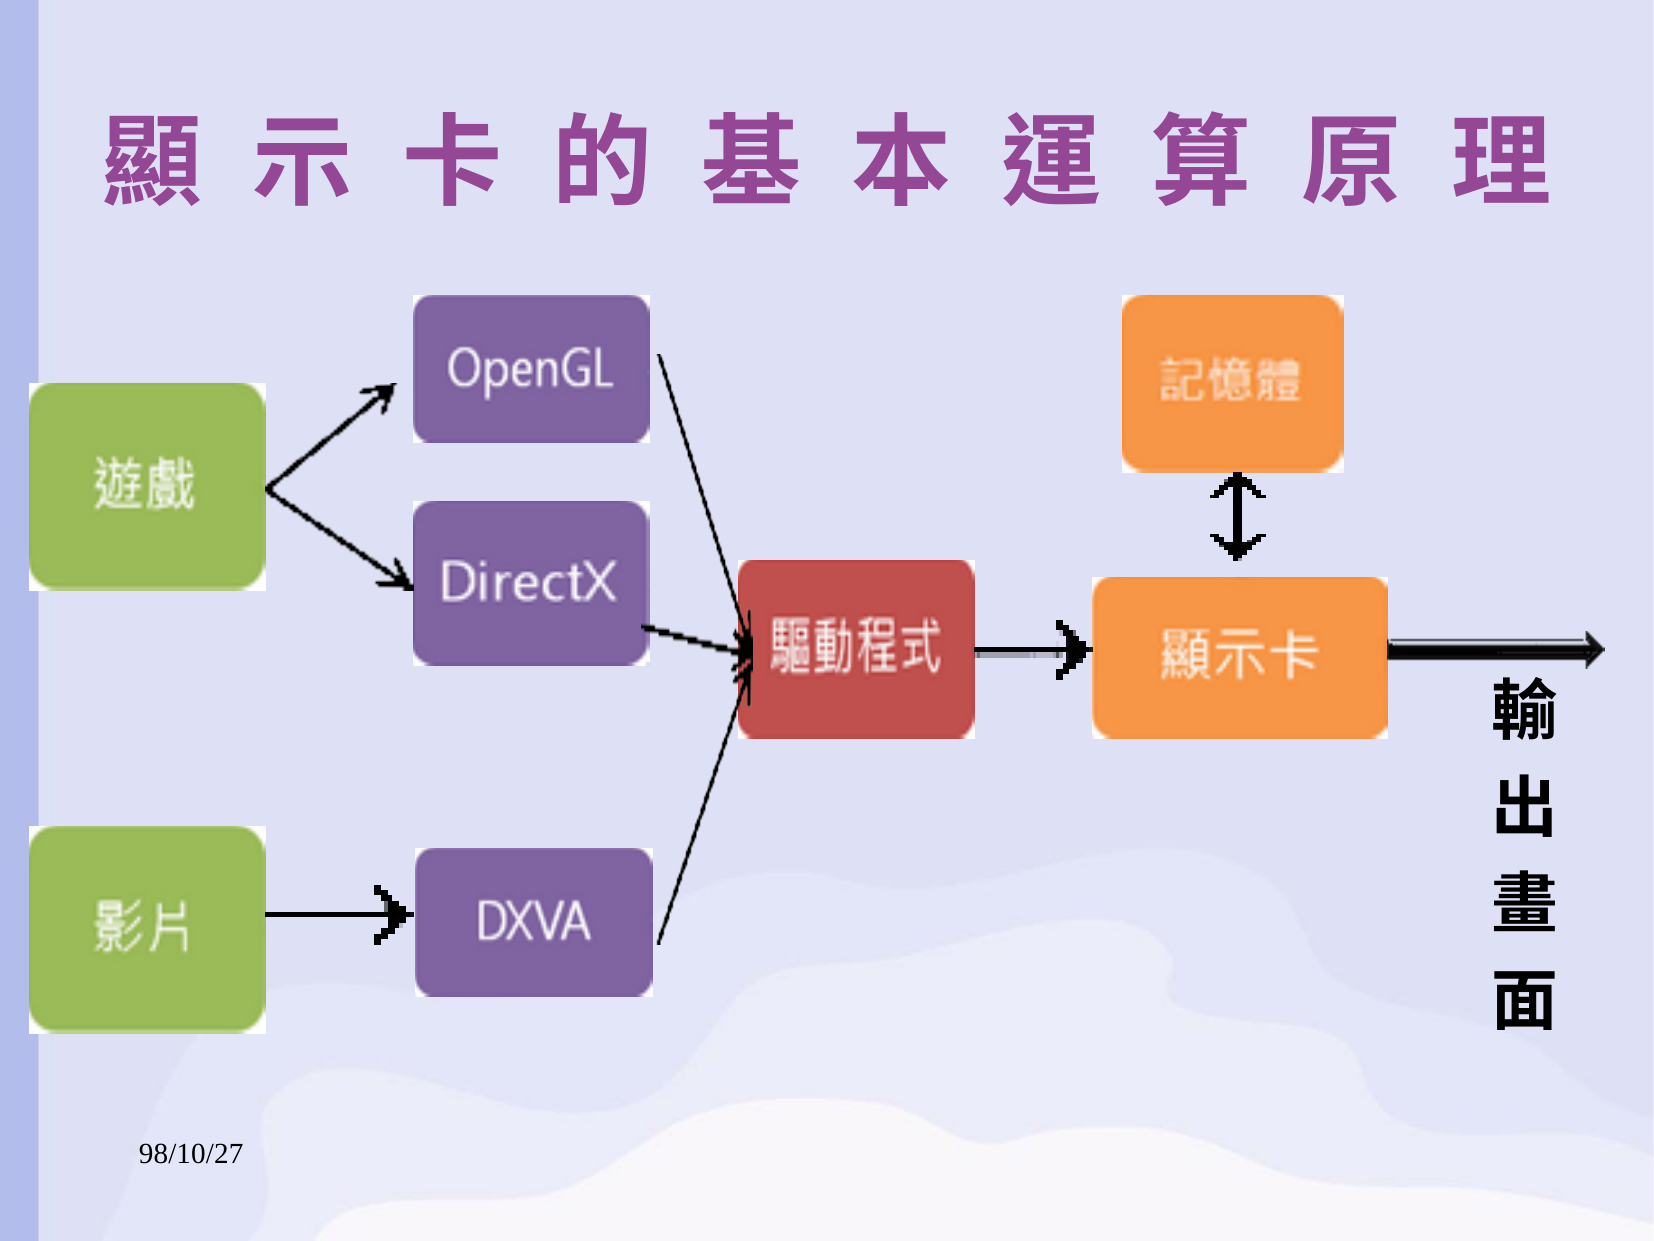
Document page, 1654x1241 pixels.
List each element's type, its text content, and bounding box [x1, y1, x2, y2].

text_box 輸出畫面 [1476, 649, 1565, 985]
picture [0, 0, 1654, 1241]
title 顯 示 卡 的 基 本 運 算 原 理 [83, 49, 1572, 257]
